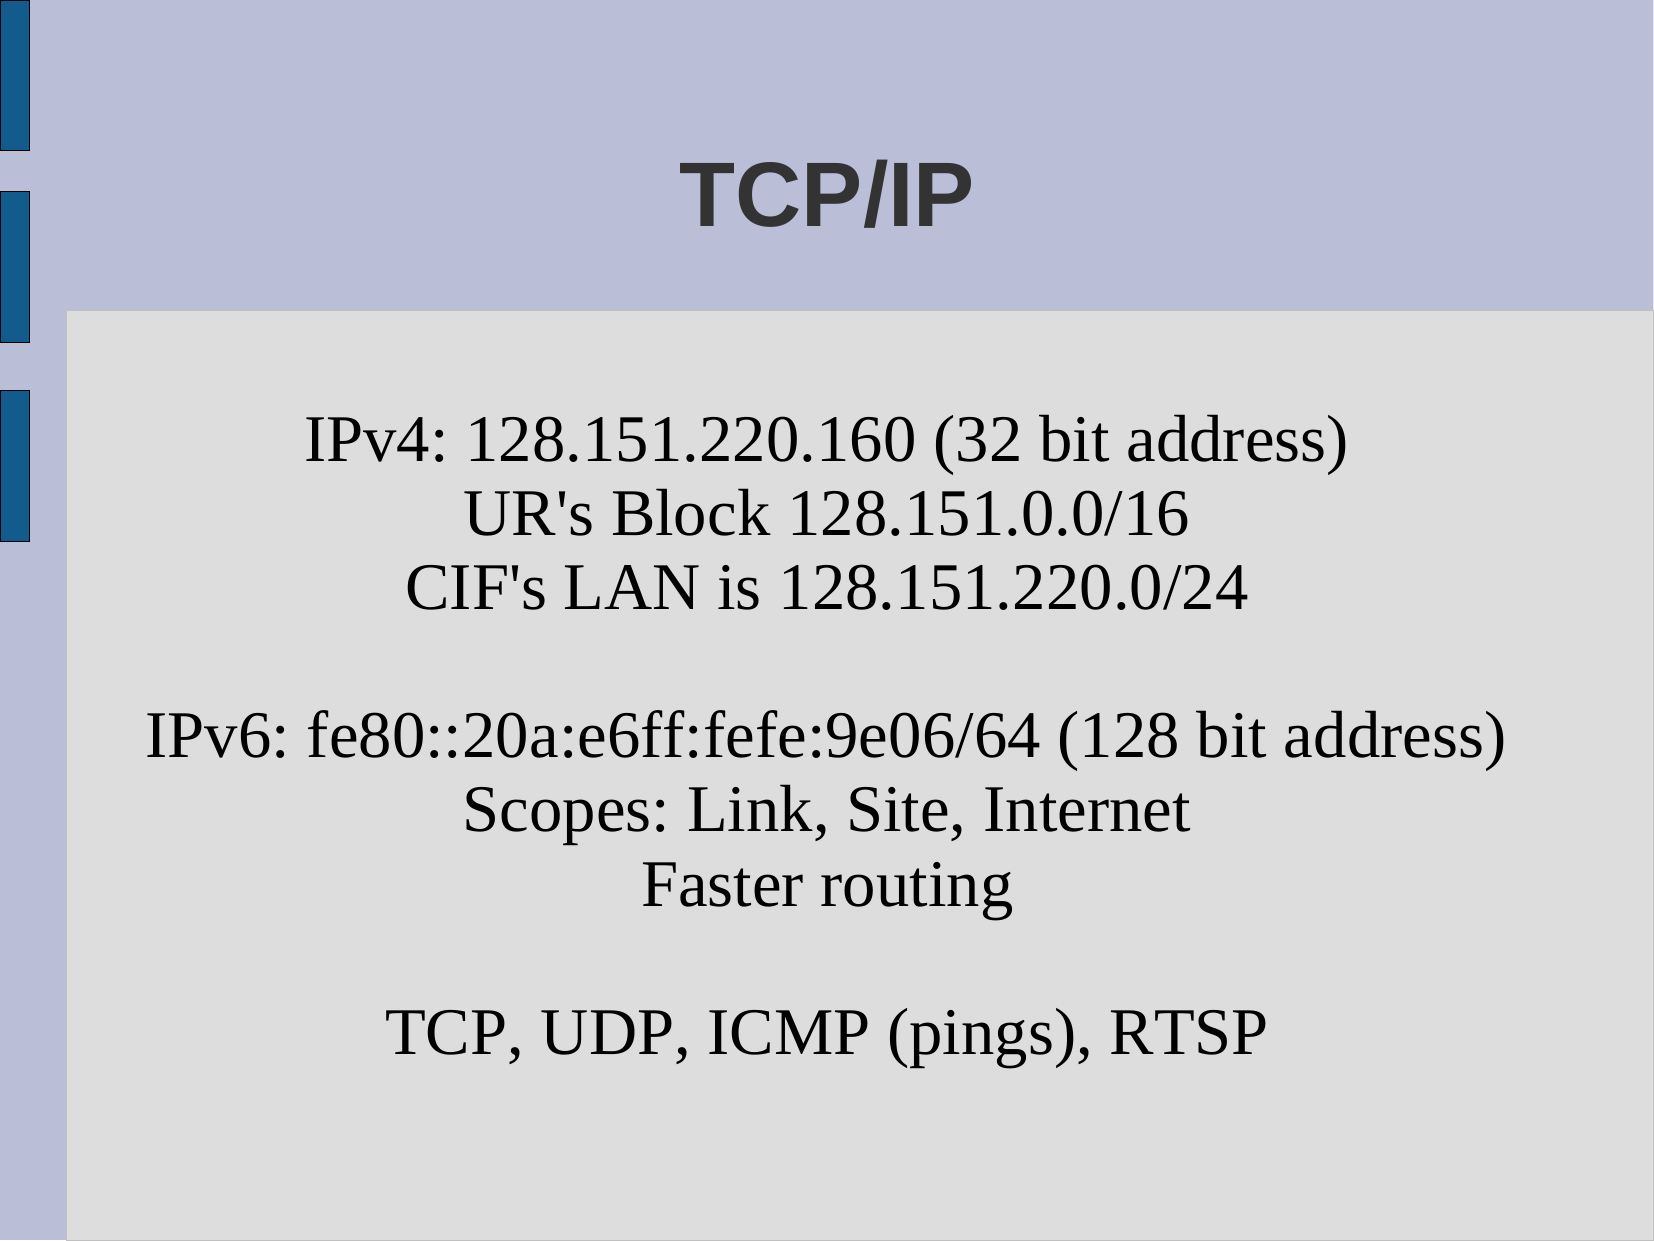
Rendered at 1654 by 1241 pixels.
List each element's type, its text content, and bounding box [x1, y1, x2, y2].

subtitle IPv4: 128.151.220.160 (32 bit address) UR's Block 128.151.0.0/16 CIF's LAN is 128.151.220.0/24 IPv6: fe80::20a:e6ff:fefe:9e06/64 (128 bit address) Scopes: Link, Site, Internet Faster routing TCP, UDP, ICMP (pings), RTSP [121, 344, 1534, 1127]
title TCP/IP [121, 91, 1534, 299]
